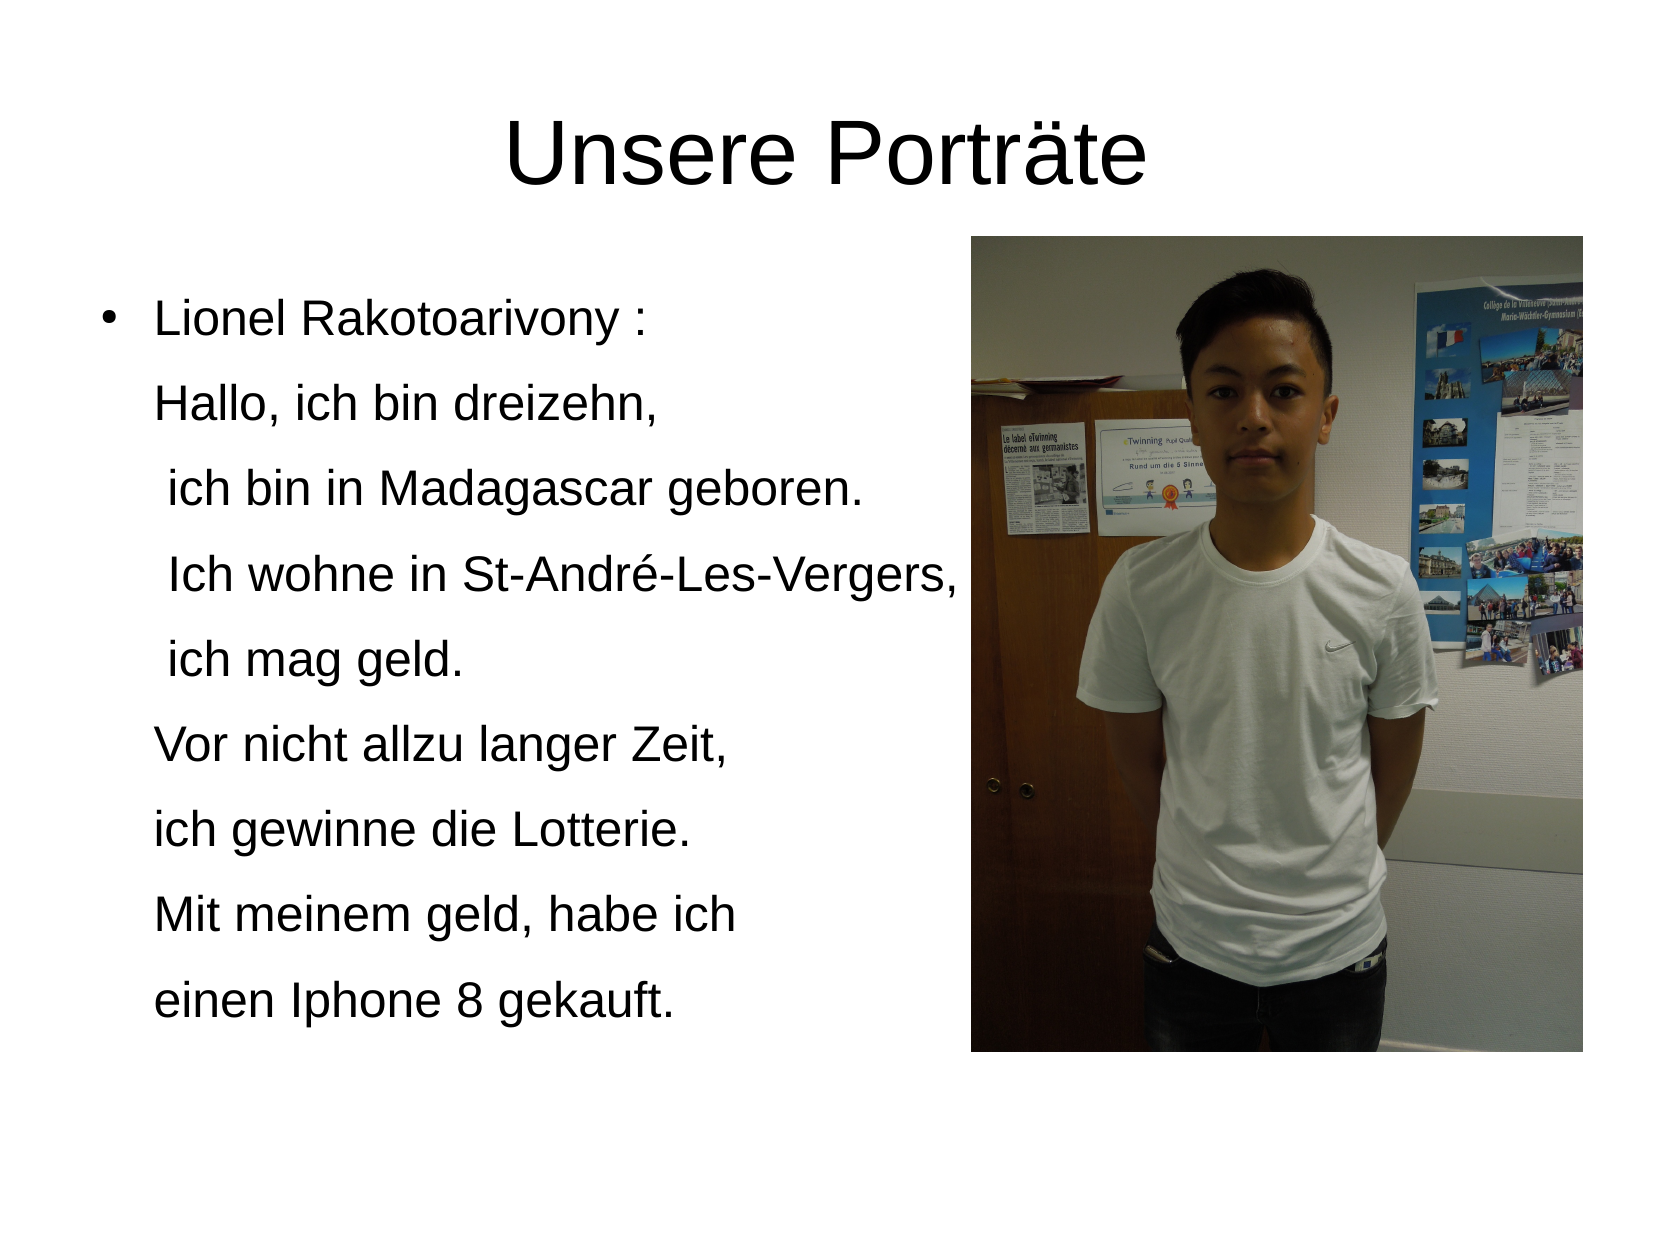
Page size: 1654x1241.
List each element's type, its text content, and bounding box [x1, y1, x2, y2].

picture [971, 236, 1583, 1052]
title Unsere Porträte [82, 49, 1571, 257]
list Lionel Rakotoarivony : Hallo, ich bin dreizehn, ich bin in Madagascar geboren. Ich wohne in St-André-Les-Vergers, ich mag geld. Vor nicht allzu langer Zeit, ich gewinne die Lotterie. Mit meinem geld, habe ich einen Iphone 8 gekauft. [82, 290, 1571, 1109]
